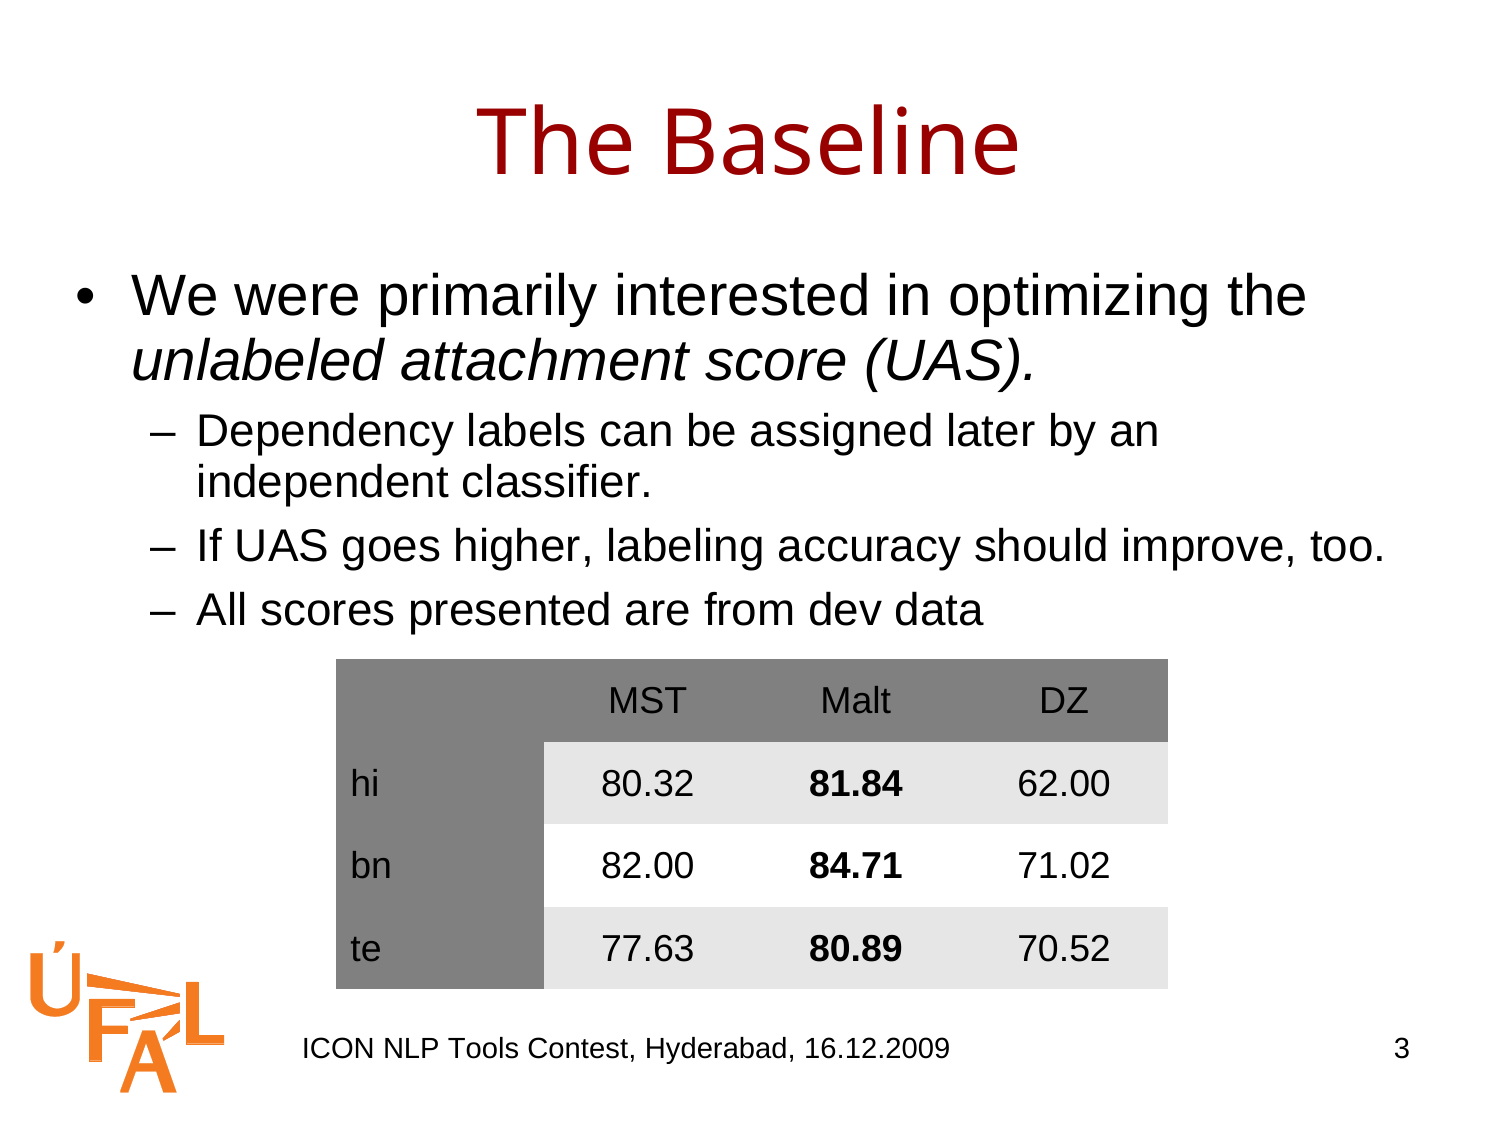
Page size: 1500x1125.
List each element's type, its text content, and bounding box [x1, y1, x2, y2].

table_cell 62.00 [960, 742, 1168, 824]
list We were primarily interested in optimizing the unlabeled attachment score (UAS). Dependency labels can be assigned later by an independent classifier. If UAS goes higher, labeling accuracy should improve, too. All scores presented are from dev data [75, 262, 1426, 650]
title The Baseline [75, 21, 1426, 257]
table_cell 81.84 [752, 742, 960, 824]
table_cell hi [336, 742, 544, 824]
table_cell 71.02 [960, 824, 1168, 907]
table_header [336, 659, 544, 742]
table_header Malt [752, 659, 960, 742]
table_cell 70.52 [960, 907, 1168, 989]
table_header MST [544, 659, 752, 742]
table_header DZ [960, 659, 1168, 742]
table_cell 82.00 [544, 824, 752, 907]
table_cell 77.63 [544, 907, 752, 989]
table_cell 84.71 [752, 824, 960, 907]
table_cell 80.32 [544, 742, 752, 824]
table_cell bn [336, 824, 544, 907]
table_cell te [336, 907, 544, 989]
table_cell 80.89 [752, 907, 960, 989]
